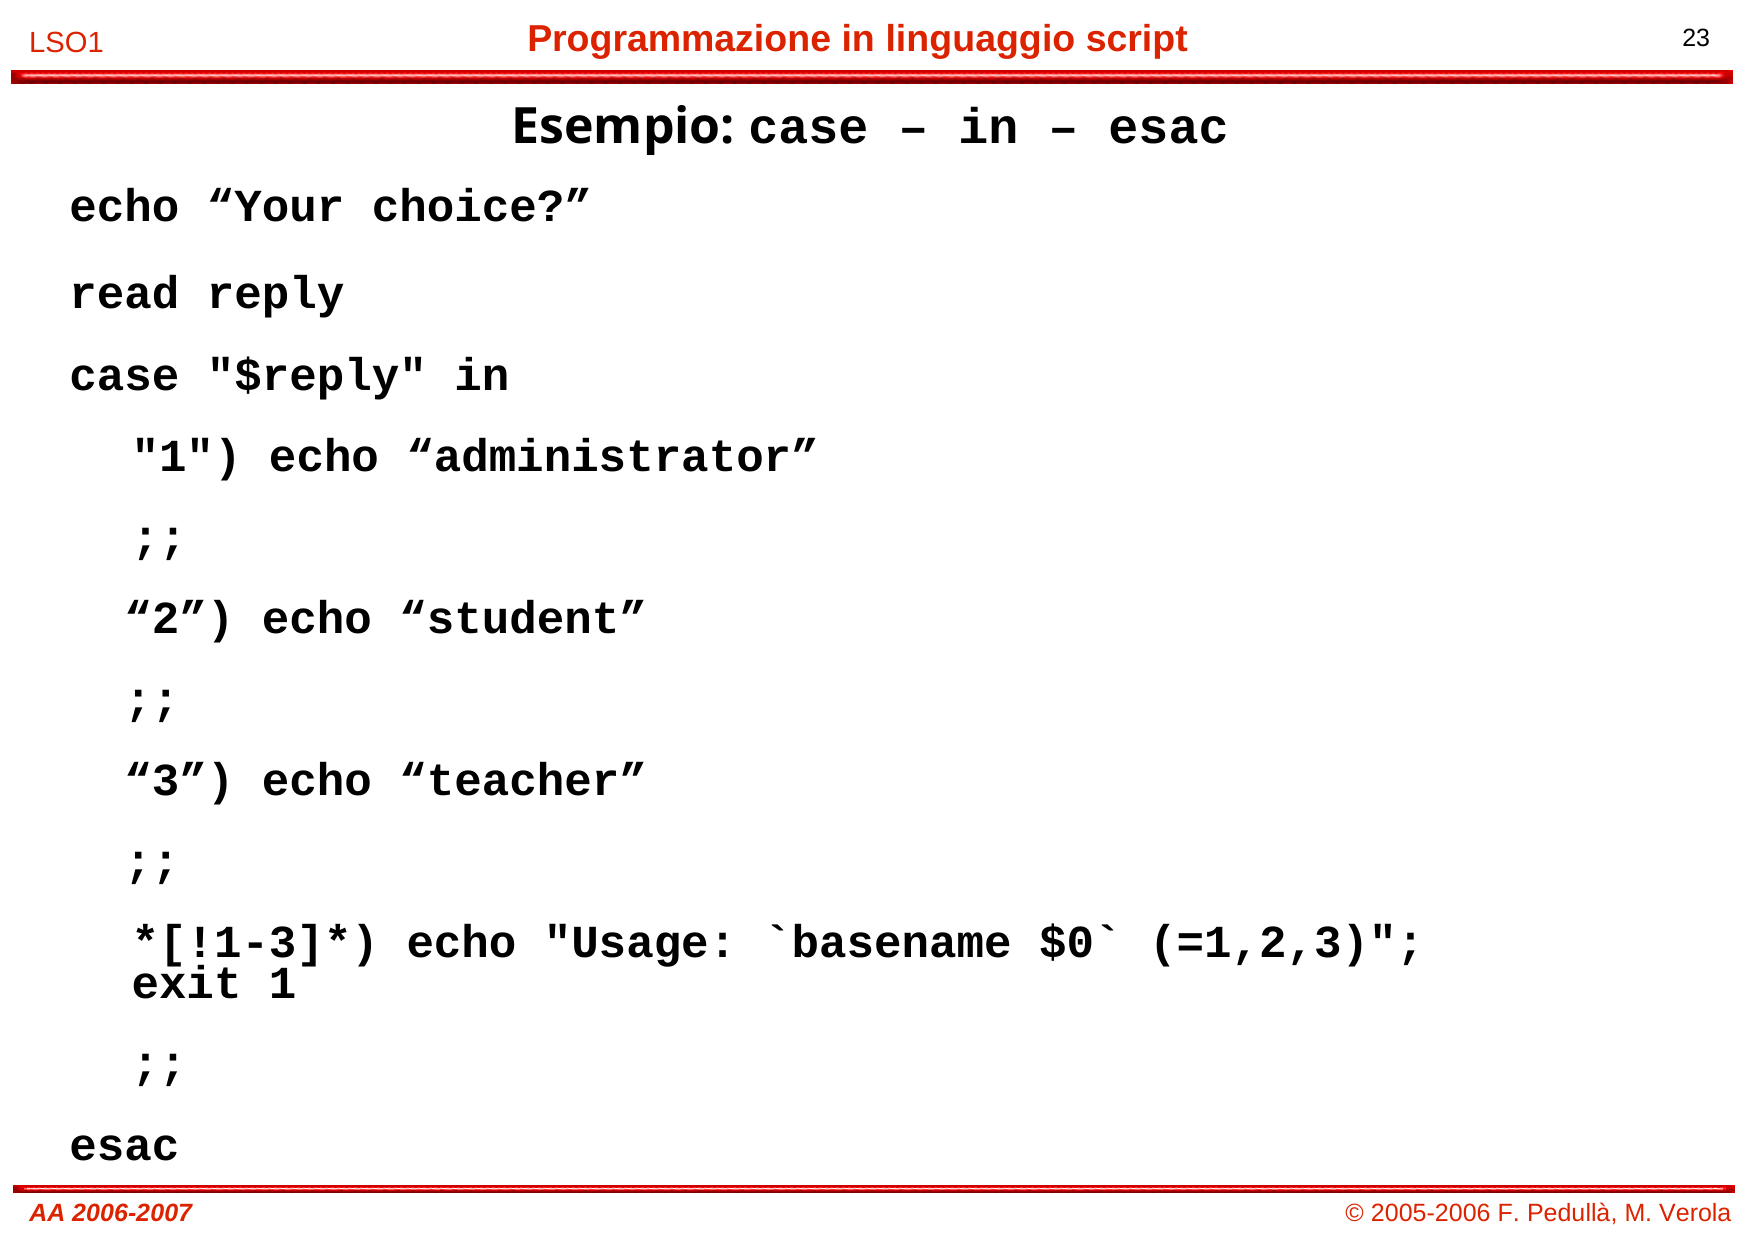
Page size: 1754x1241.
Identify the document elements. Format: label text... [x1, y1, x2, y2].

picture [11, 70, 1733, 84]
title Esempio: case – in – esac [480, 78, 1274, 174]
list echo “Your choice?” read reply case "$reply" in "1") echo “administrator” ;; “2”) echo “student” ;; “3”) echo “teacher” ;; *[!1-3]*) echo "Usage: `basename $0` (=1,2,3)"; exit 1 ;; esac [54, 176, 1692, 1182]
picture [13, 1185, 1735, 1193]
